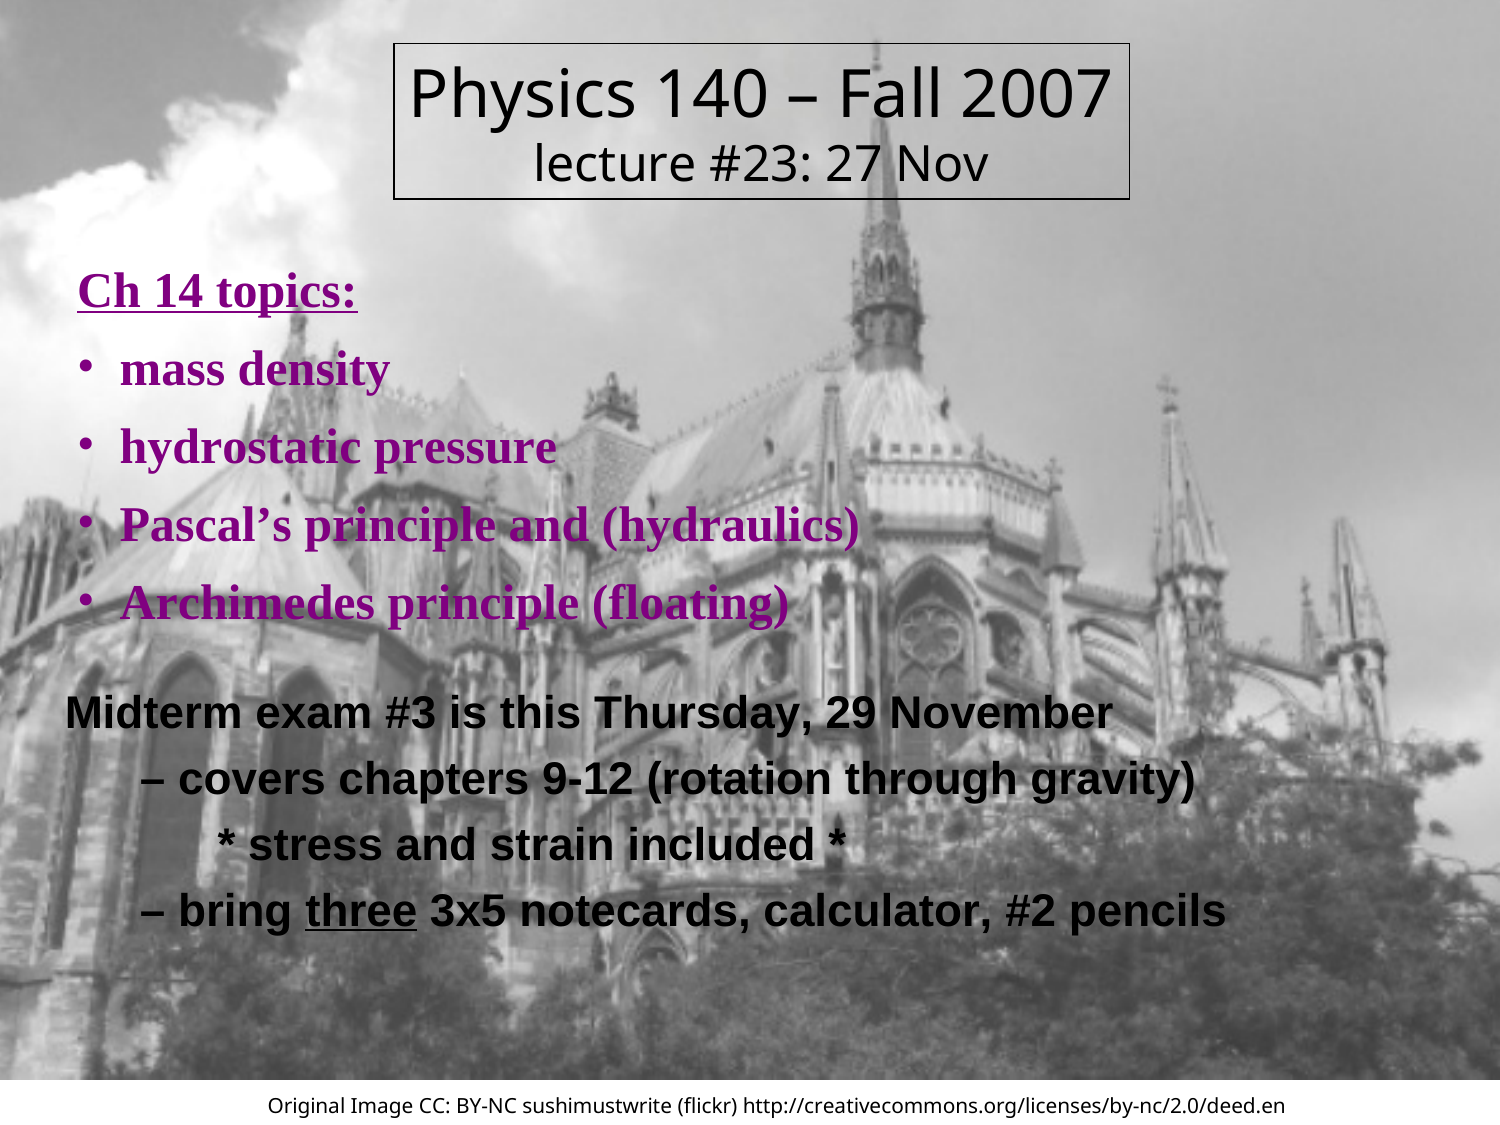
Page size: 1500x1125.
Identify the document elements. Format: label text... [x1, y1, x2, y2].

text_box Midterm exam #3 is this Thursday, 29 November – covers chapters 9-12 (rotation through gravity) * stress and strain included * – bring three 3x5 notecards, calculator, #2 pencils [50, 674, 1463, 944]
picture [0, 0, 1500, 1080]
text_box Ch 14 topics: mass density hydrostatic pressure Pascal’s principle and (hydraulics) Archimedes principle (floating) [62, 249, 1463, 638]
text_box Original Image CC: BY-NC sushimustwrite (flickr) http://creativecommons.org/licenses/by-nc/2.0/deed.en [252, 1084, 1301, 1125]
text_box Physics 140 – Fall 2007 lecture #23: 27 Nov [393, 43, 1130, 199]
